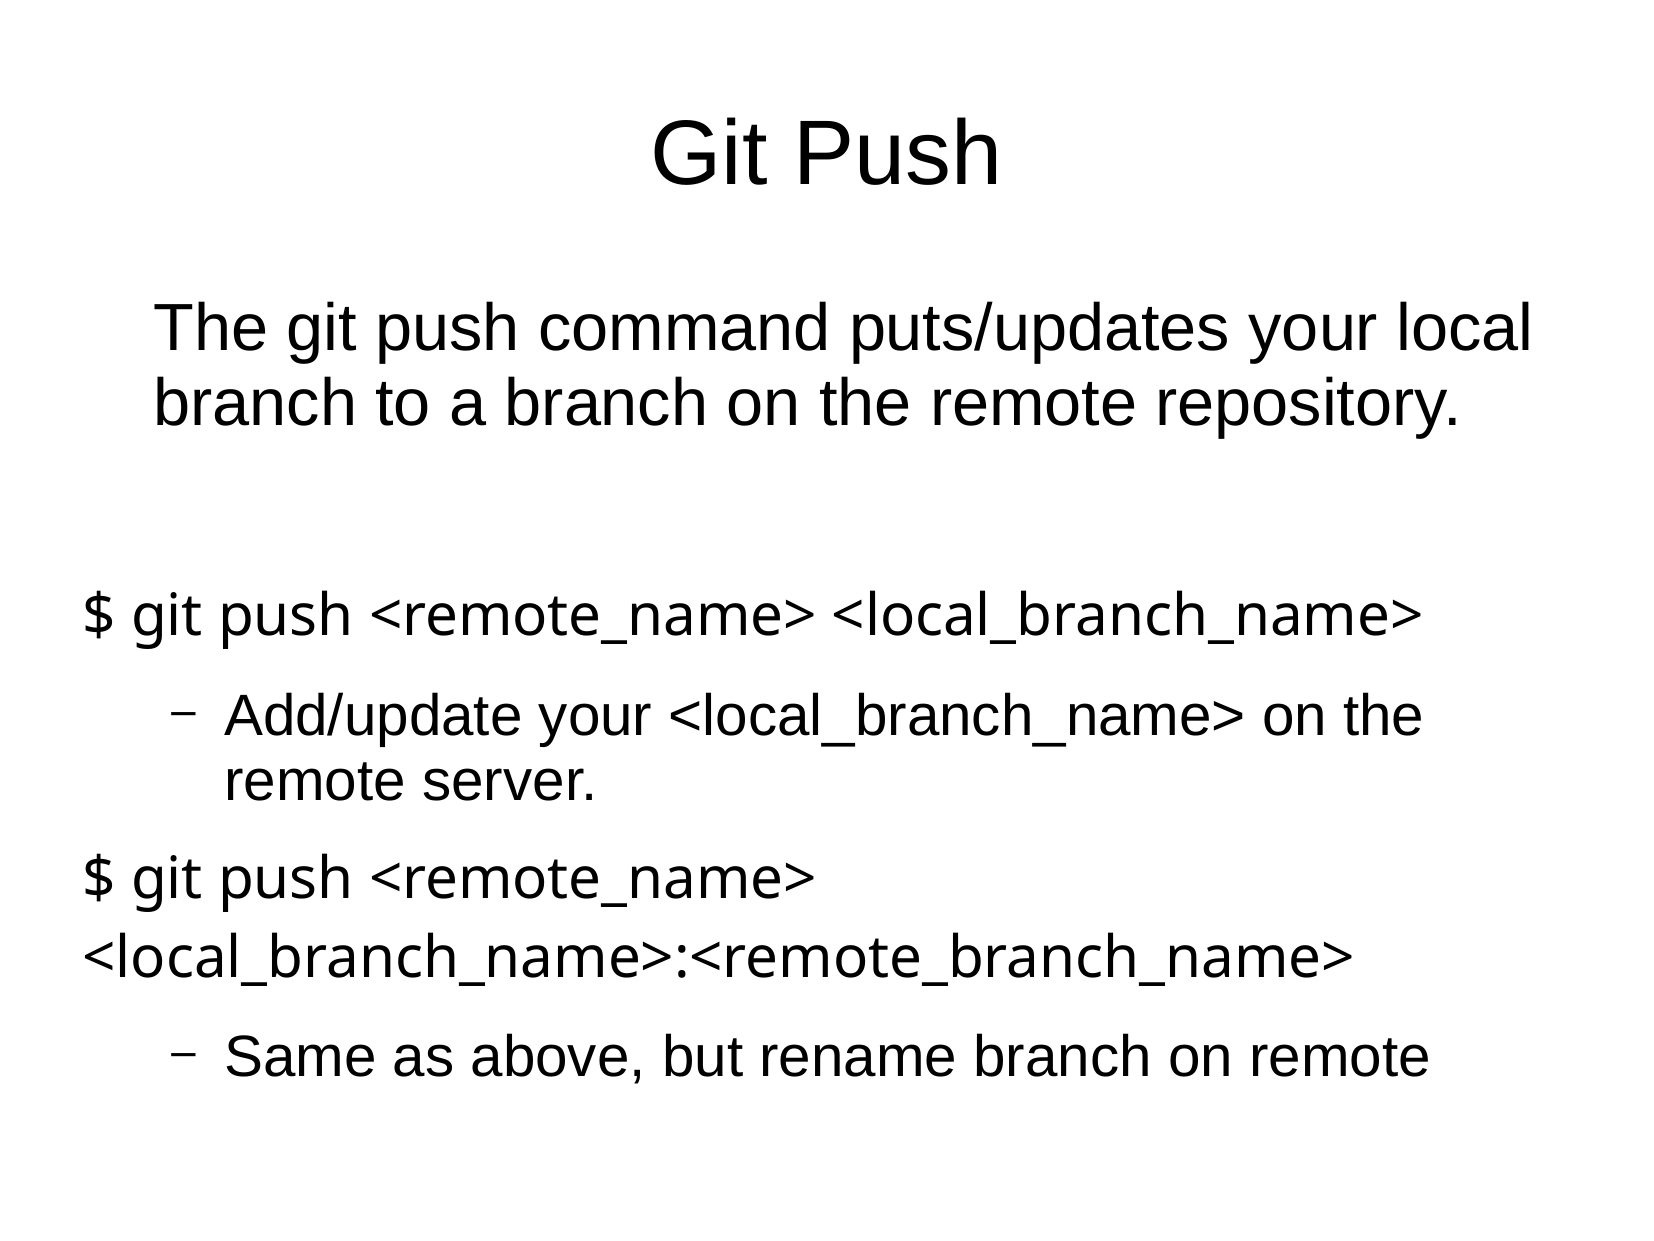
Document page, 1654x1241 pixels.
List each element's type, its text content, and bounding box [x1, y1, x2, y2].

list The git push command puts/updates your local branch to a branch on the remote repository. $ git push <remote_name> <local_branch_name> Add/update your <local_branch_name> on the remote server. $ git push <remote_name> <local_branch_name>:<remote_branch_name> Same as above, but rename branch on remote [82, 290, 1571, 1201]
title Git Push [82, 49, 1571, 257]
